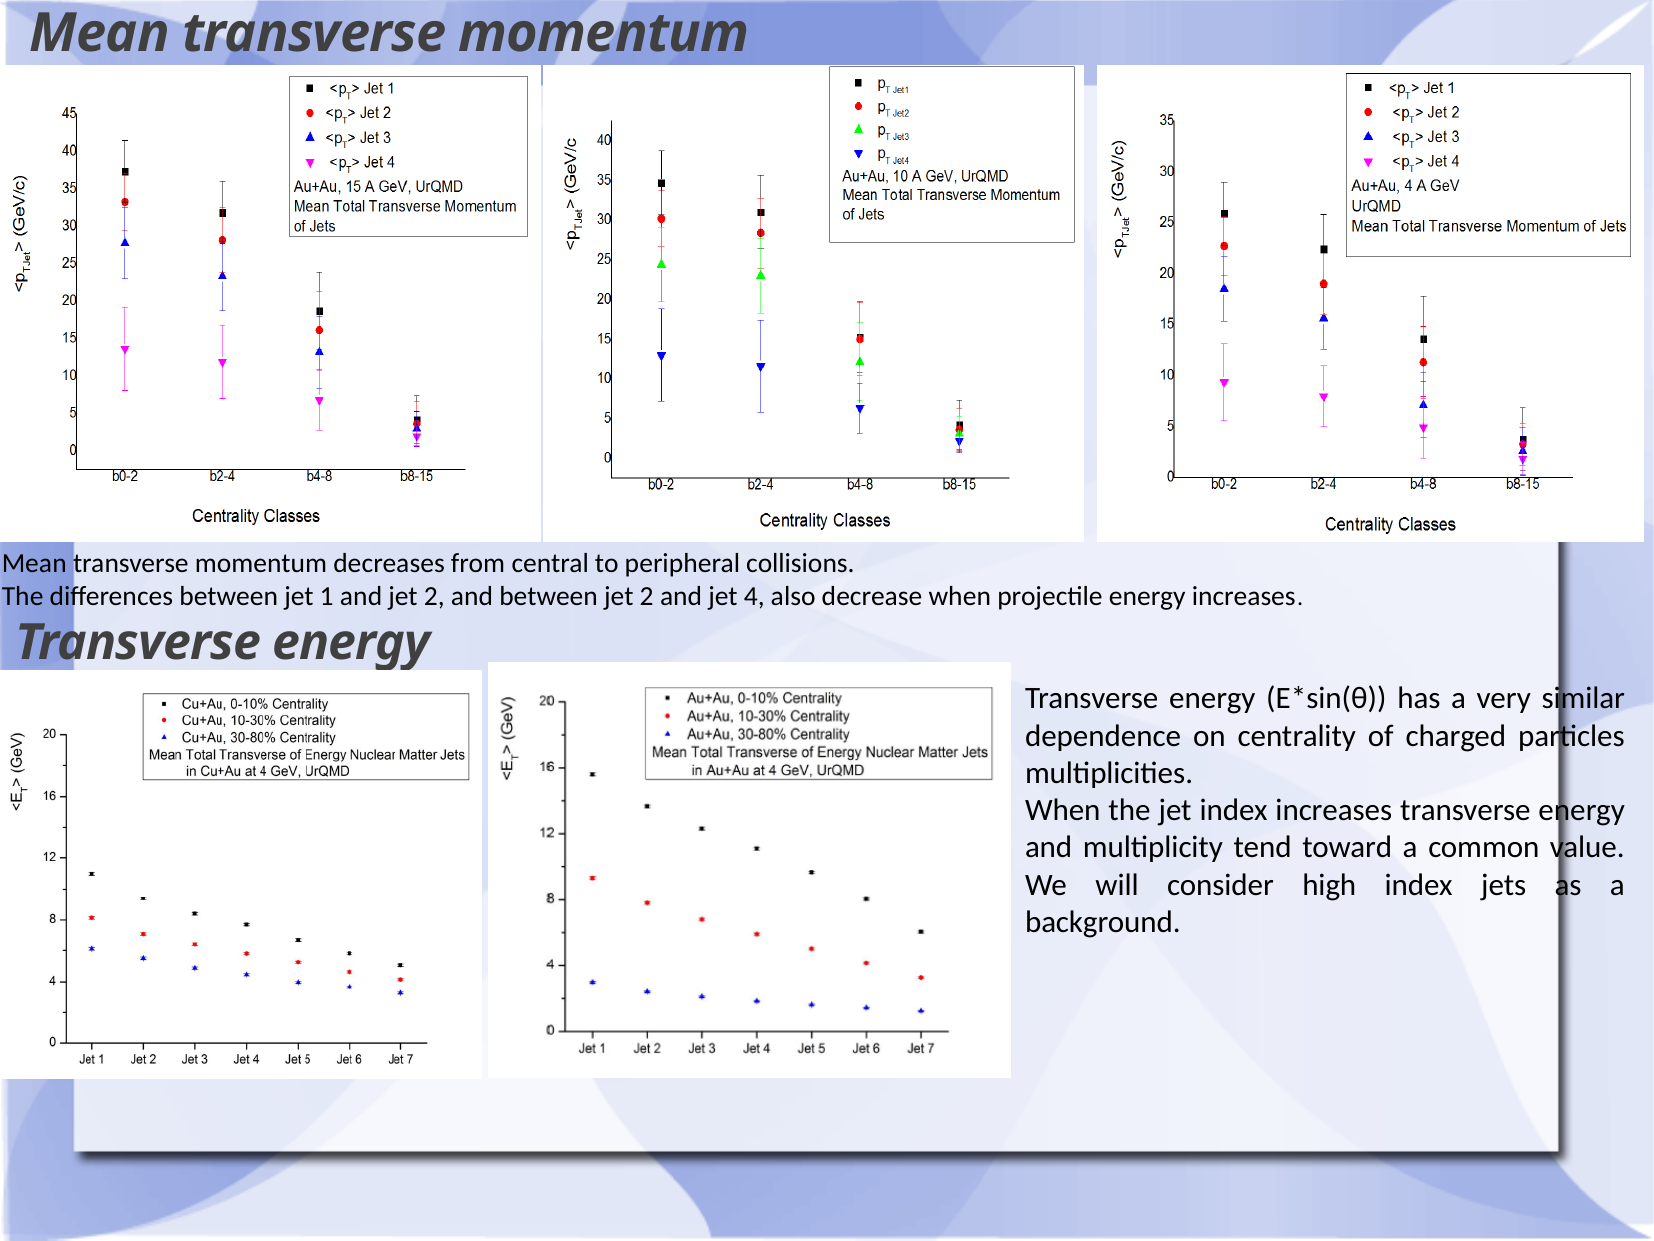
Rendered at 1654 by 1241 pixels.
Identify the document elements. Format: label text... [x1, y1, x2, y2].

picture [0, 670, 482, 1079]
text_box Mean transverse momentum decreases from central to peripheral collisions. The differences between jet 1 and jet 2, and between jet 2 and jet 4, also decrease when projectile energy increases. [0, 537, 1641, 619]
picture [1097, 65, 1644, 542]
picture [488, 662, 1011, 1078]
picture [543, 65, 1084, 537]
picture [0, 65, 541, 537]
text_box Transverse energy [0, 620, 774, 682]
text_box Transverse energy (E*sin(θ)) has a very similar dependence on centrality of charged particles multiplicities. When the jet index increases transverse energy and multiplicity tend toward a common value. We will consider high index jets as a background. [1010, 670, 1640, 946]
text_box Mean transverse momentum [14, 0, 854, 80]
